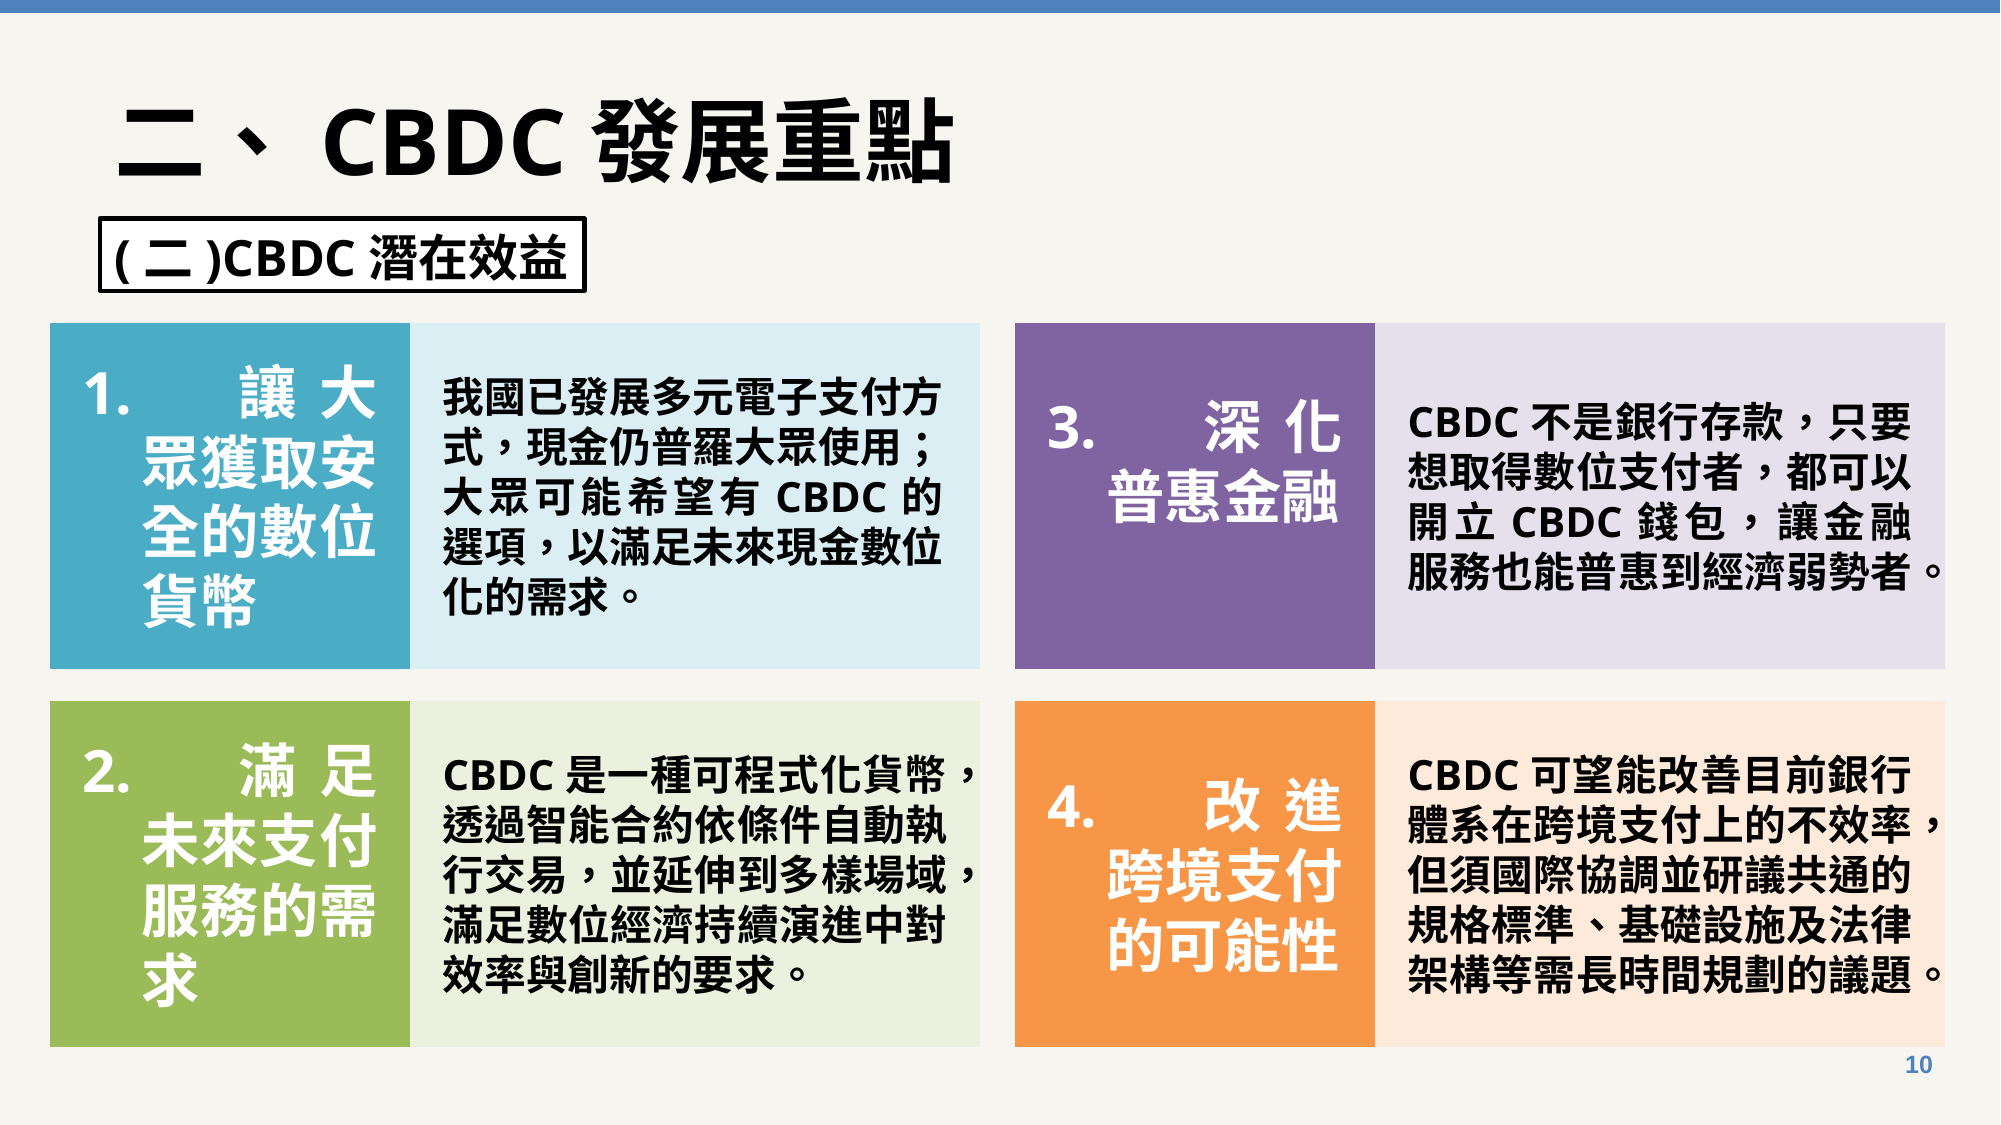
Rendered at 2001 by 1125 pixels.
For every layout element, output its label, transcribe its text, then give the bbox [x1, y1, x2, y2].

text_box (二)CBDC潛在效益 [100, 219, 584, 291]
text_box 3. 深化普惠金融 [1015, 323, 1375, 669]
text_box 9 [1869, 1033, 1969, 1093]
text_box 4. 改進跨境支付的可能性 [1015, 701, 1375, 1047]
text_box 1. 讓大眾獲取安全的數位貨幣 [50, 323, 410, 669]
text_box CBDC可望能改善目前銀行體系在跨境支付上的不效率，但須國際協調並研議共通的規格標準、基礎設施及法律架構等需長時間規劃的議題。 [1375, 701, 1945, 1047]
text_box 2. 滿足未來支付服務的需求 [50, 701, 410, 1047]
text_box CBDC不是銀行存款，只要想取得數位支付者，都可以開立CBDC錢包，讓金融服務也能普惠到經濟弱勢者。 [1375, 323, 1945, 669]
title 二、CBDC發展重點 [99, 45, 1900, 233]
text_box CBDC是一種可程式化貨幣，透過智能合約依條件自動執行交易，並延伸到多樣場域，滿足數位經濟持續演進中對效率與創新的要求。 [410, 701, 980, 1047]
text_box 我國已發展多元電子支付方式，現金仍普羅大眾使用；大眾可能希望有CBDC的選項，以滿足未來現金數位化的需求。 [410, 323, 980, 669]
